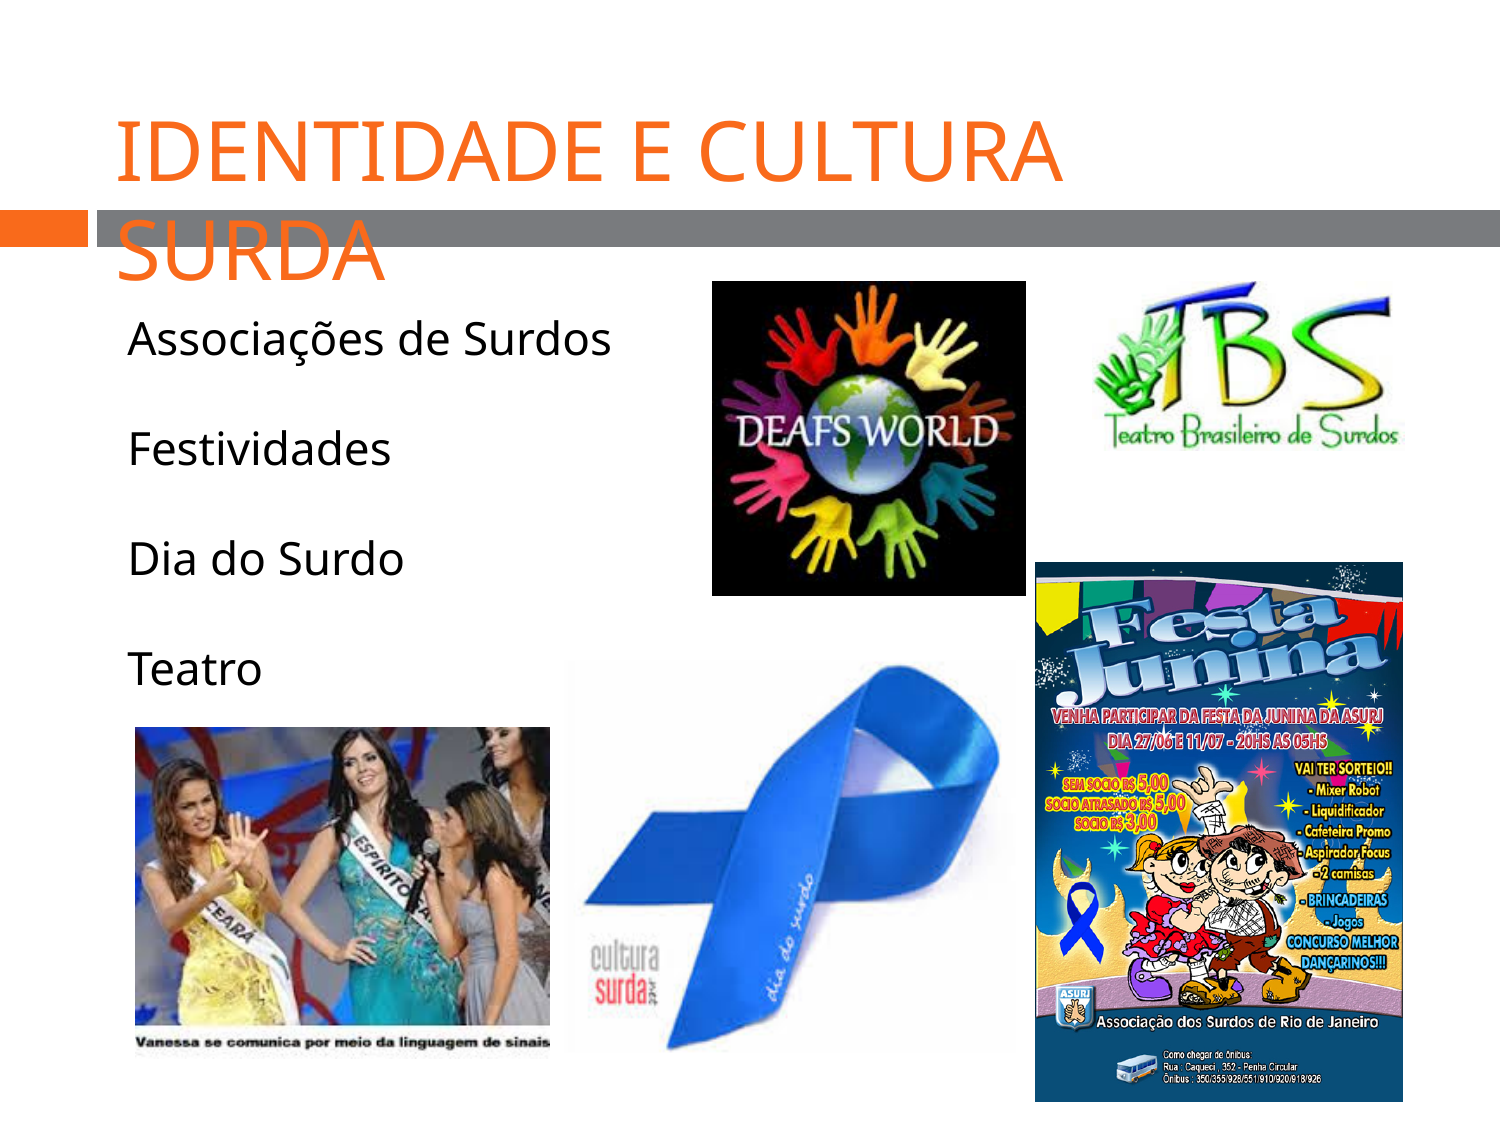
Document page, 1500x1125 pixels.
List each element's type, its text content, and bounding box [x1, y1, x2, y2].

picture [1092, 281, 1405, 451]
picture [1035, 562, 1403, 1102]
title IDENTIDADE E CULTURA SURDA [100, 90, 1341, 201]
picture [560, 645, 1021, 1059]
picture [135, 727, 550, 1059]
text_box Associações de Surdos Festividades Dia do Surdo Teatro [112, 303, 1329, 923]
picture [712, 281, 1026, 596]
